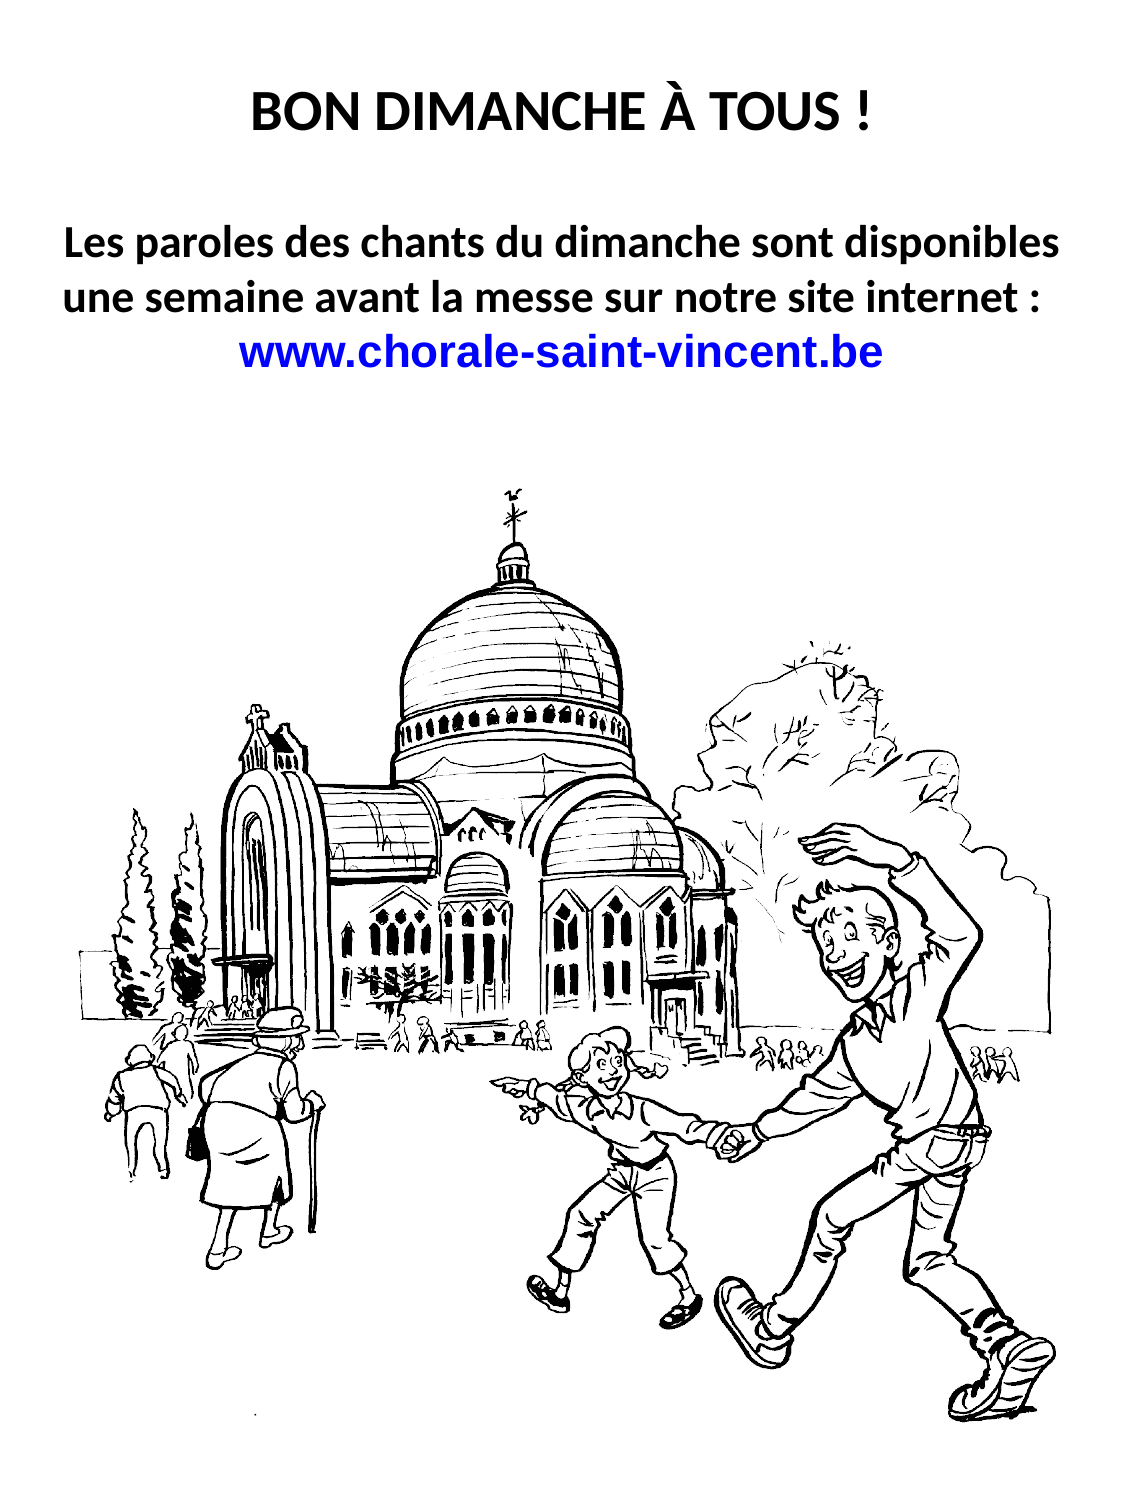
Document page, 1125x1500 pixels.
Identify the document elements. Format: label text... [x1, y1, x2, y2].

picture [70, 436, 1063, 1429]
text_box BON DIMANCHE À TOUS ! Les paroles des chants du dimanche sont disponibles une semaine avant la messe sur notre site internet : www.chorale-saint-vincent.be [0, 64, 1125, 289]
